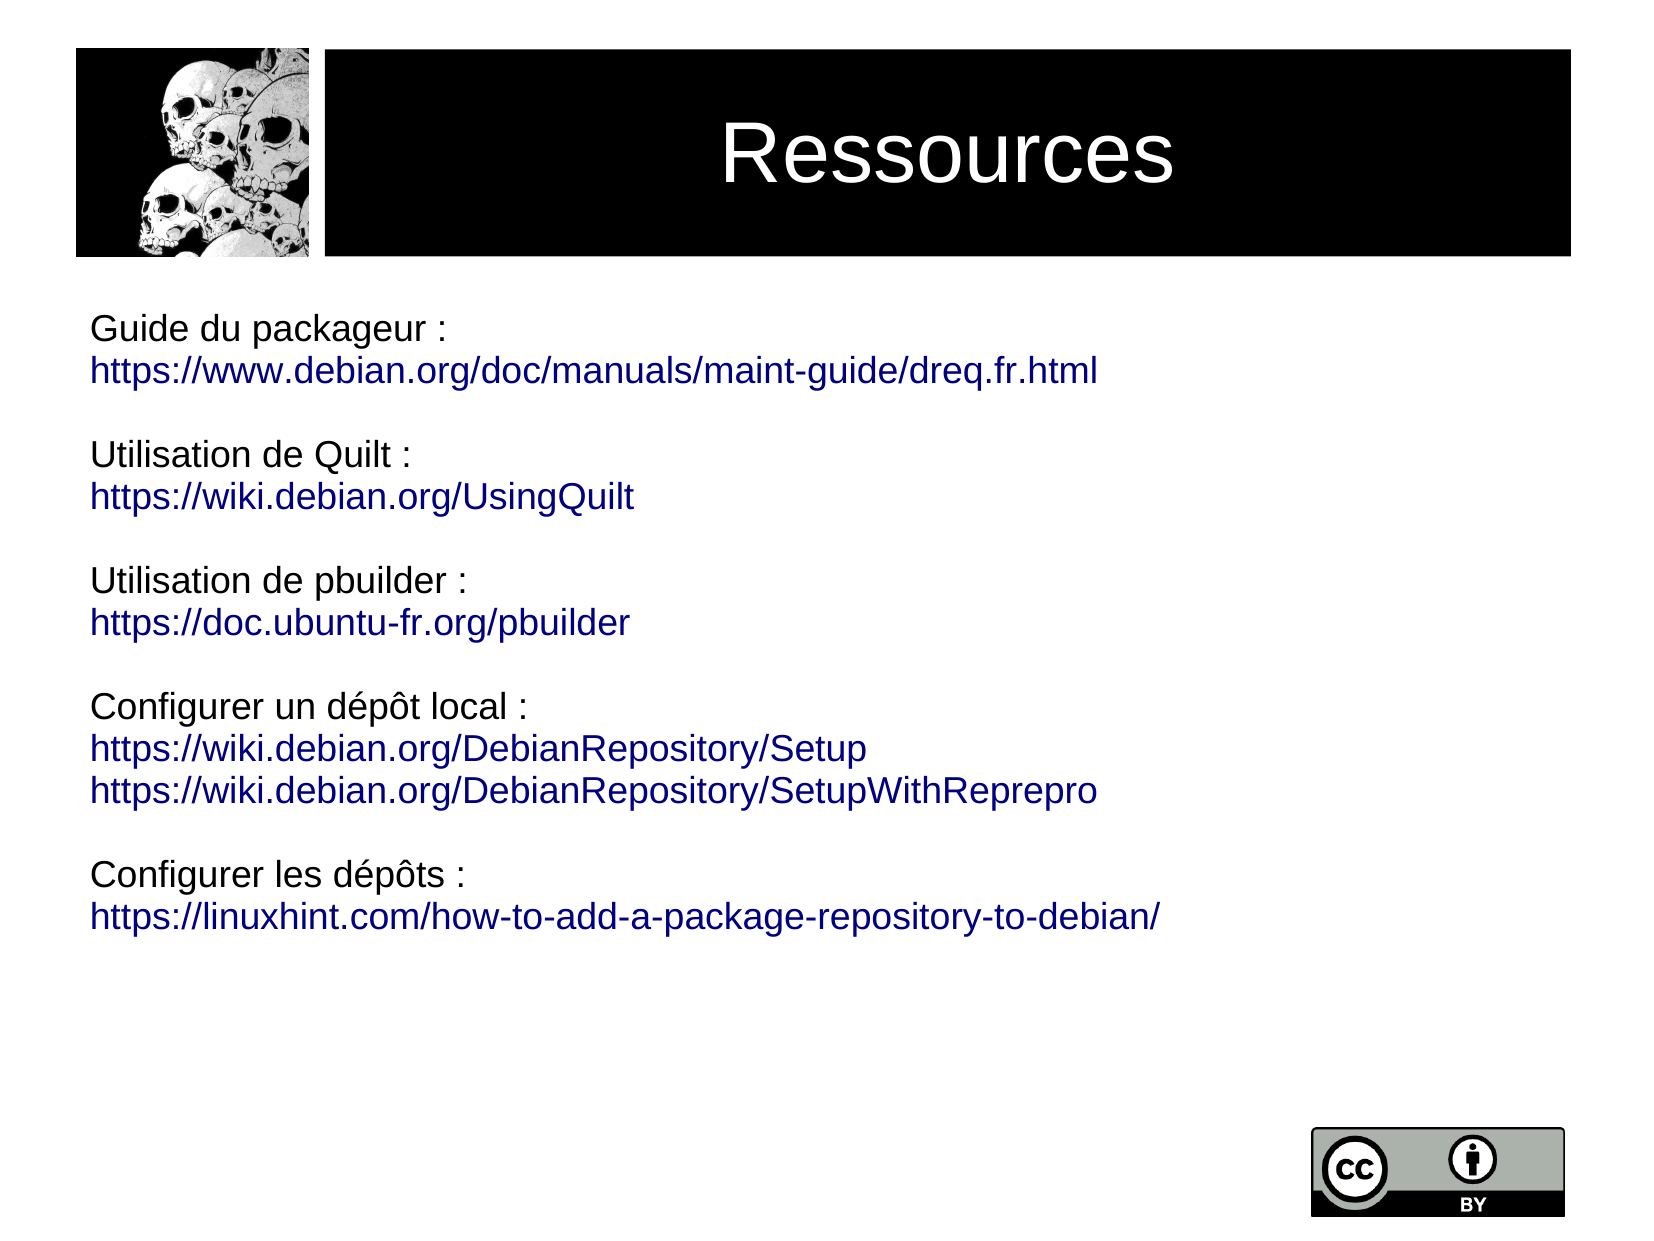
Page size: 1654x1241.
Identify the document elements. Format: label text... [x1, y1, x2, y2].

text_box Guide du packageur : https://www.debian.org/doc/manuals/maint-guide/dreq.fr.html Utilisation de Quilt : https://wiki.debian.org/UsingQuilt Utilisation de pbuilder : https://doc.ubuntu-fr.org/pbuilder Configurer un dépôt local : https://wiki.debian.org/DebianRepository/Setup https://wiki.debian.org/DebianRepository/SetupWithReprepro Configurer les dépôts : https://linuxhint.com/how-to-add-a-package-repository-to-debian/ [75, 300, 1576, 1155]
title Ressources [324, 49, 1571, 257]
picture [1311, 1155, 1565, 1217]
picture [76, 48, 309, 257]
